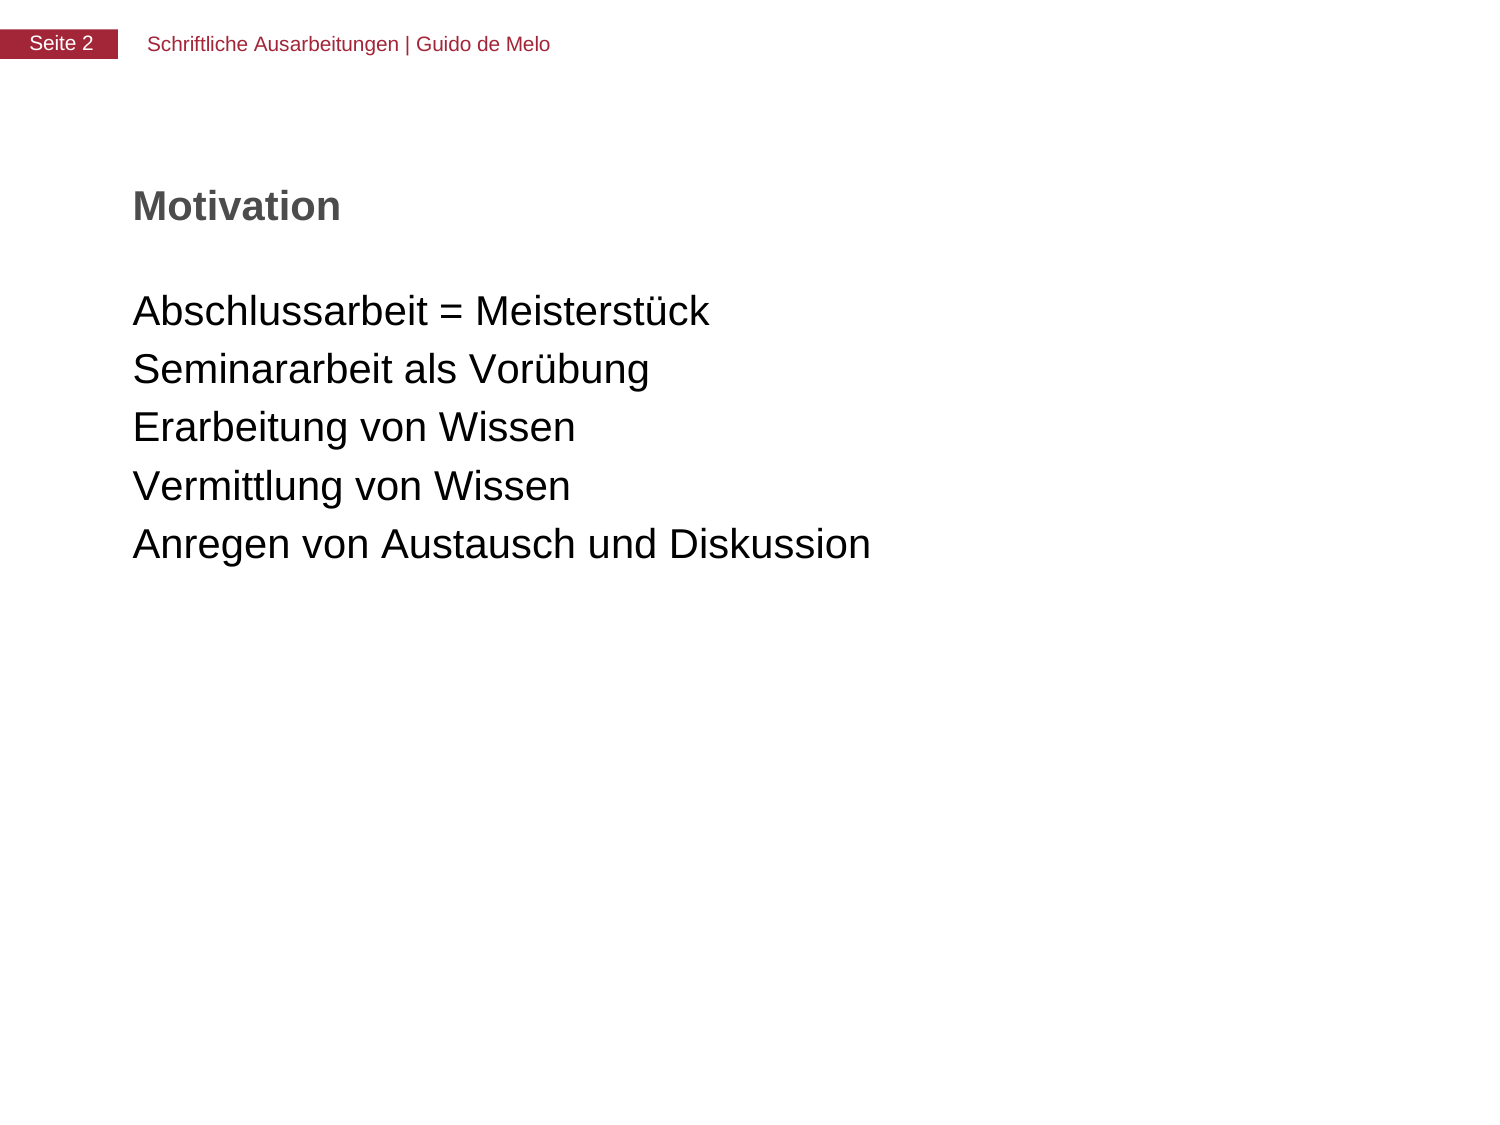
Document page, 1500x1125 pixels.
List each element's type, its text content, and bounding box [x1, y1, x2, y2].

title Motivation [132, 149, 1413, 258]
list Abschlussarbeit = Meisterstück Seminararbeit als Vorübung Erarbeitung von Wissen Vermittlung von Wissen Anregen von Austausch und Diskussion [132, 287, 1371, 888]
